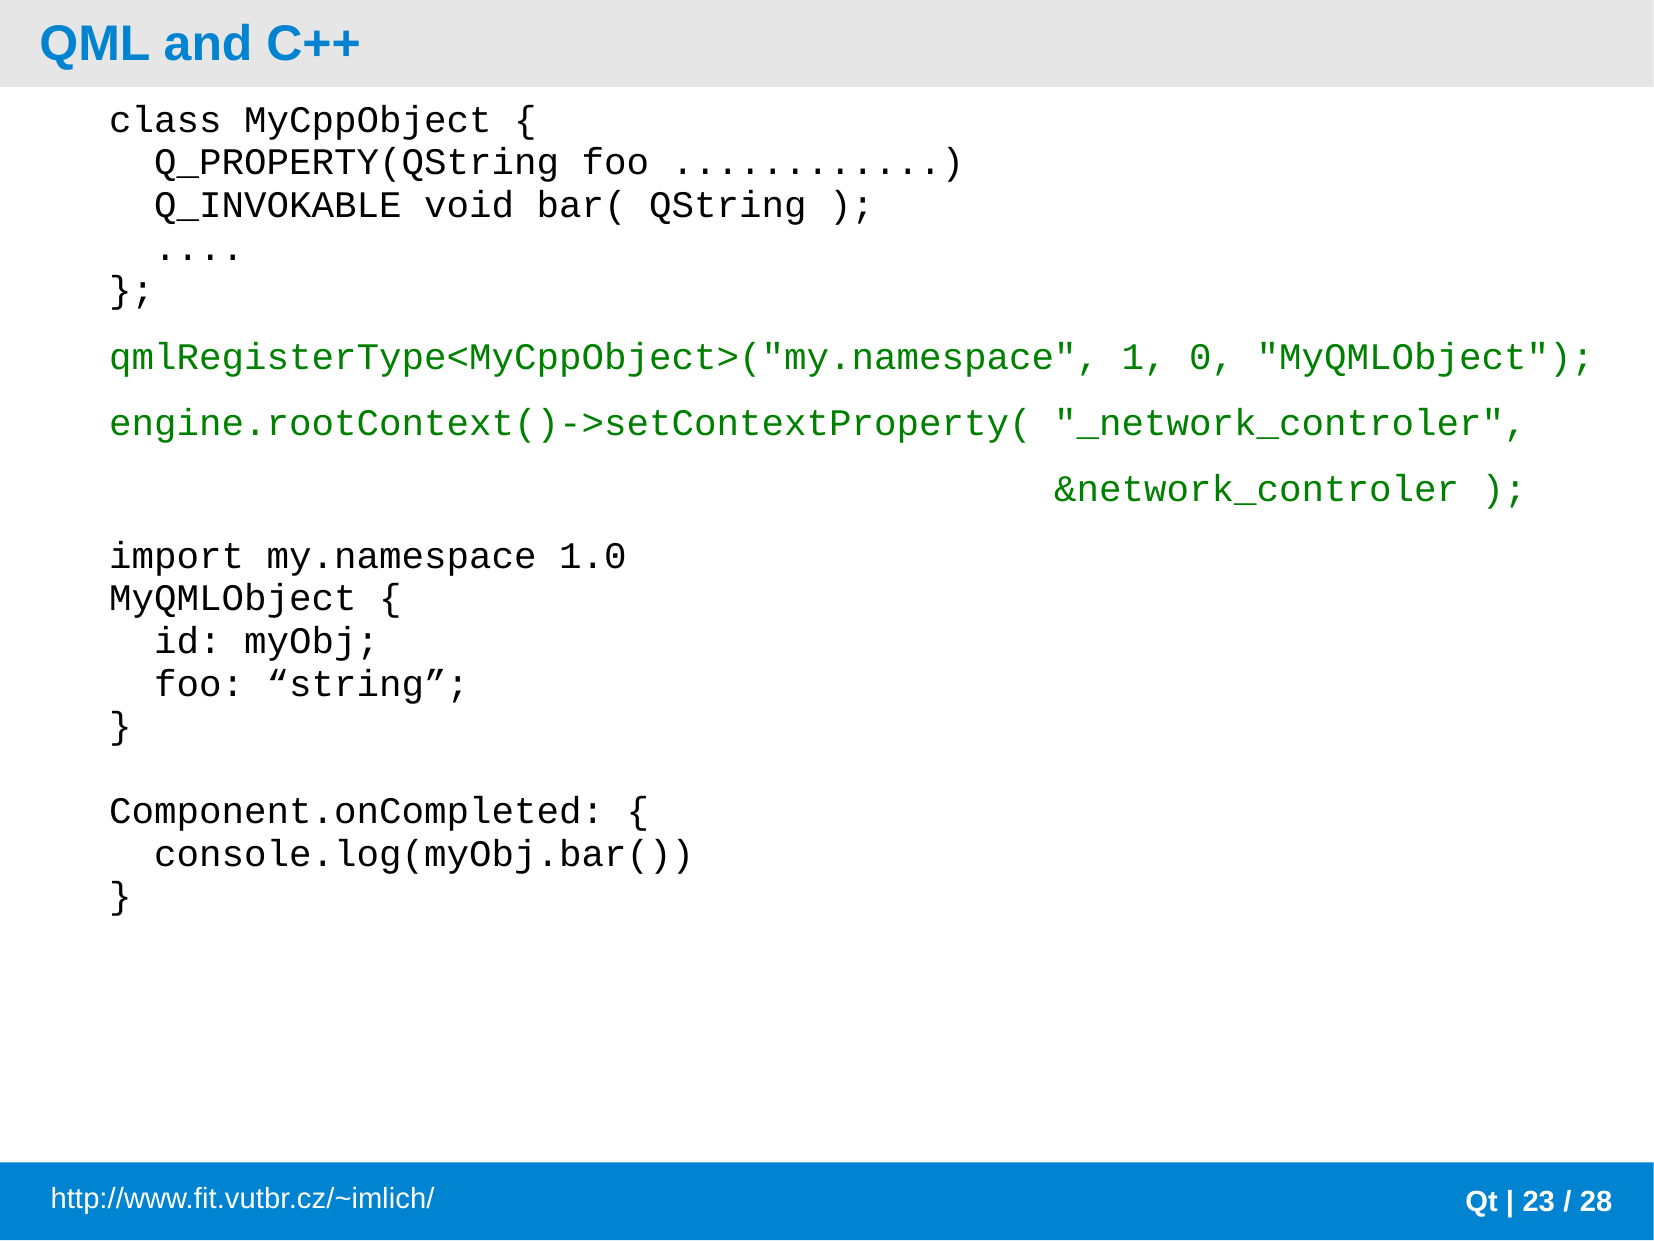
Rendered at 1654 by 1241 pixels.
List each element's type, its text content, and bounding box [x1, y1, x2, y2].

list class MyCppObject { Q_PROPERTY(QString foo ............) Q_INVOKABLE void bar( QString ); .... }; qmlRegisterType<MyCppObject>("my.namespace", 1, 0, "MyQMLObject"); engine.rootContext()->setContextProperty( "_network_controler", &network_controler ); import my.namespace 1.0 MyQMLObject { id: myObj; foo: “string”; } Component.onCompleted: { console.log(myObj.bar()) } [38, 101, 1616, 920]
title QML and C++ [39, 5, 1615, 81]
